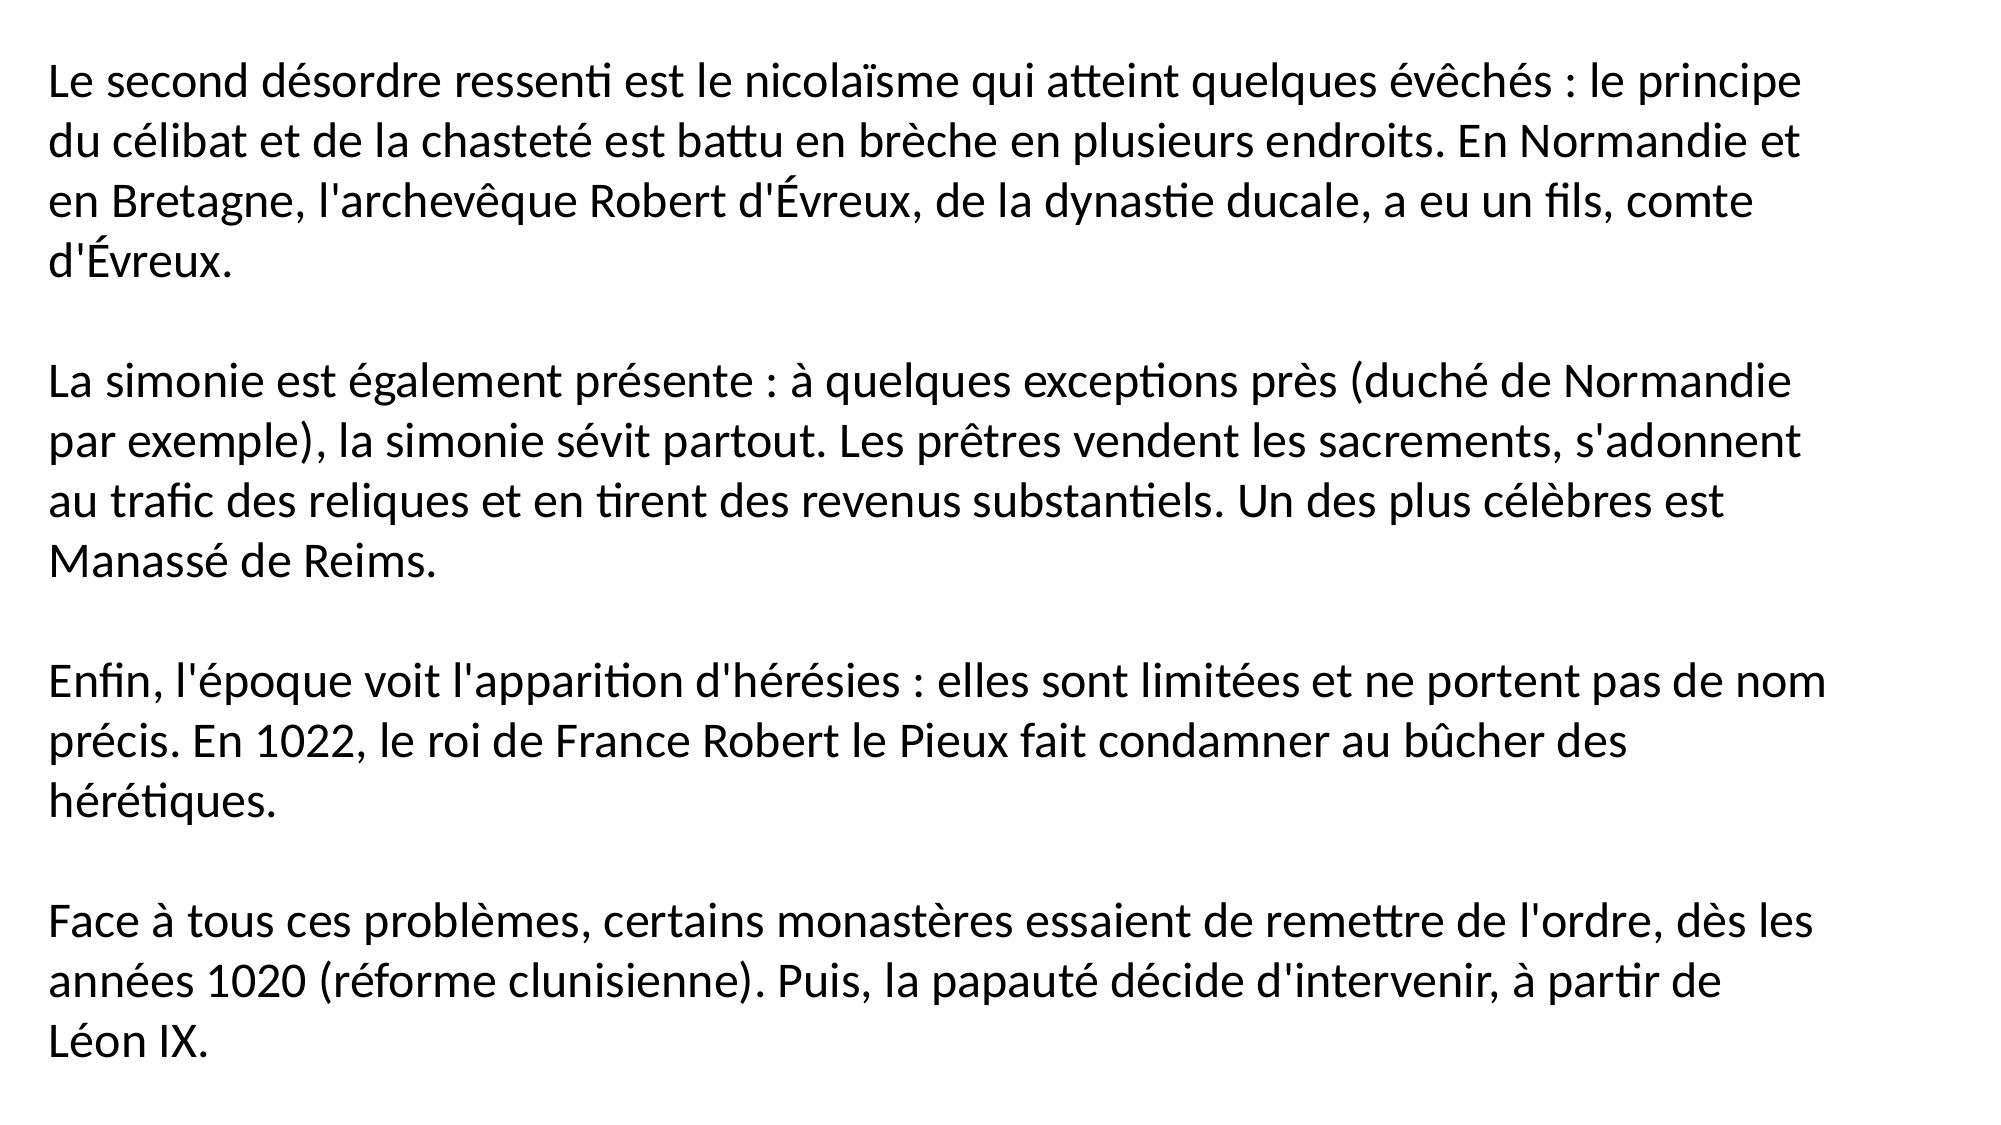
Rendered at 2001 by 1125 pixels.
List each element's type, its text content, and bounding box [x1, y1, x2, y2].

text_box Le second désordre ressenti est le nicolaïsme qui atteint quelques évêchés : le principe du célibat et de la chasteté est battu en brèche en plusieurs endroits. En Normandie et en Bretagne, l'archevêque Robert d'Évreux, de la dynastie ducale, a eu un fils, comte d'Évreux. La simonie est également présente : à quelques exceptions près (duché de Normandie par exemple), la simonie sévit partout. Les prêtres vendent les sacrements, s'adonnent au trafic des reliques et en tirent des revenus substantiels. Un des plus célèbres est Manassé de Reims. Enfin, l'époque voit l'apparition d'hérésies : elles sont limitées et ne portent pas de nom précis. En 1022, le roi de France Robert le Pieux fait condamner au bûcher des hérétiques. Face à tous ces problèmes, certains monastères essaient de remettre de l'ordre, dès les années 1020 (réforme clunisienne). Puis, la papauté décide d'intervenir, à partir de Léon IX. [34, 39, 1849, 1086]
